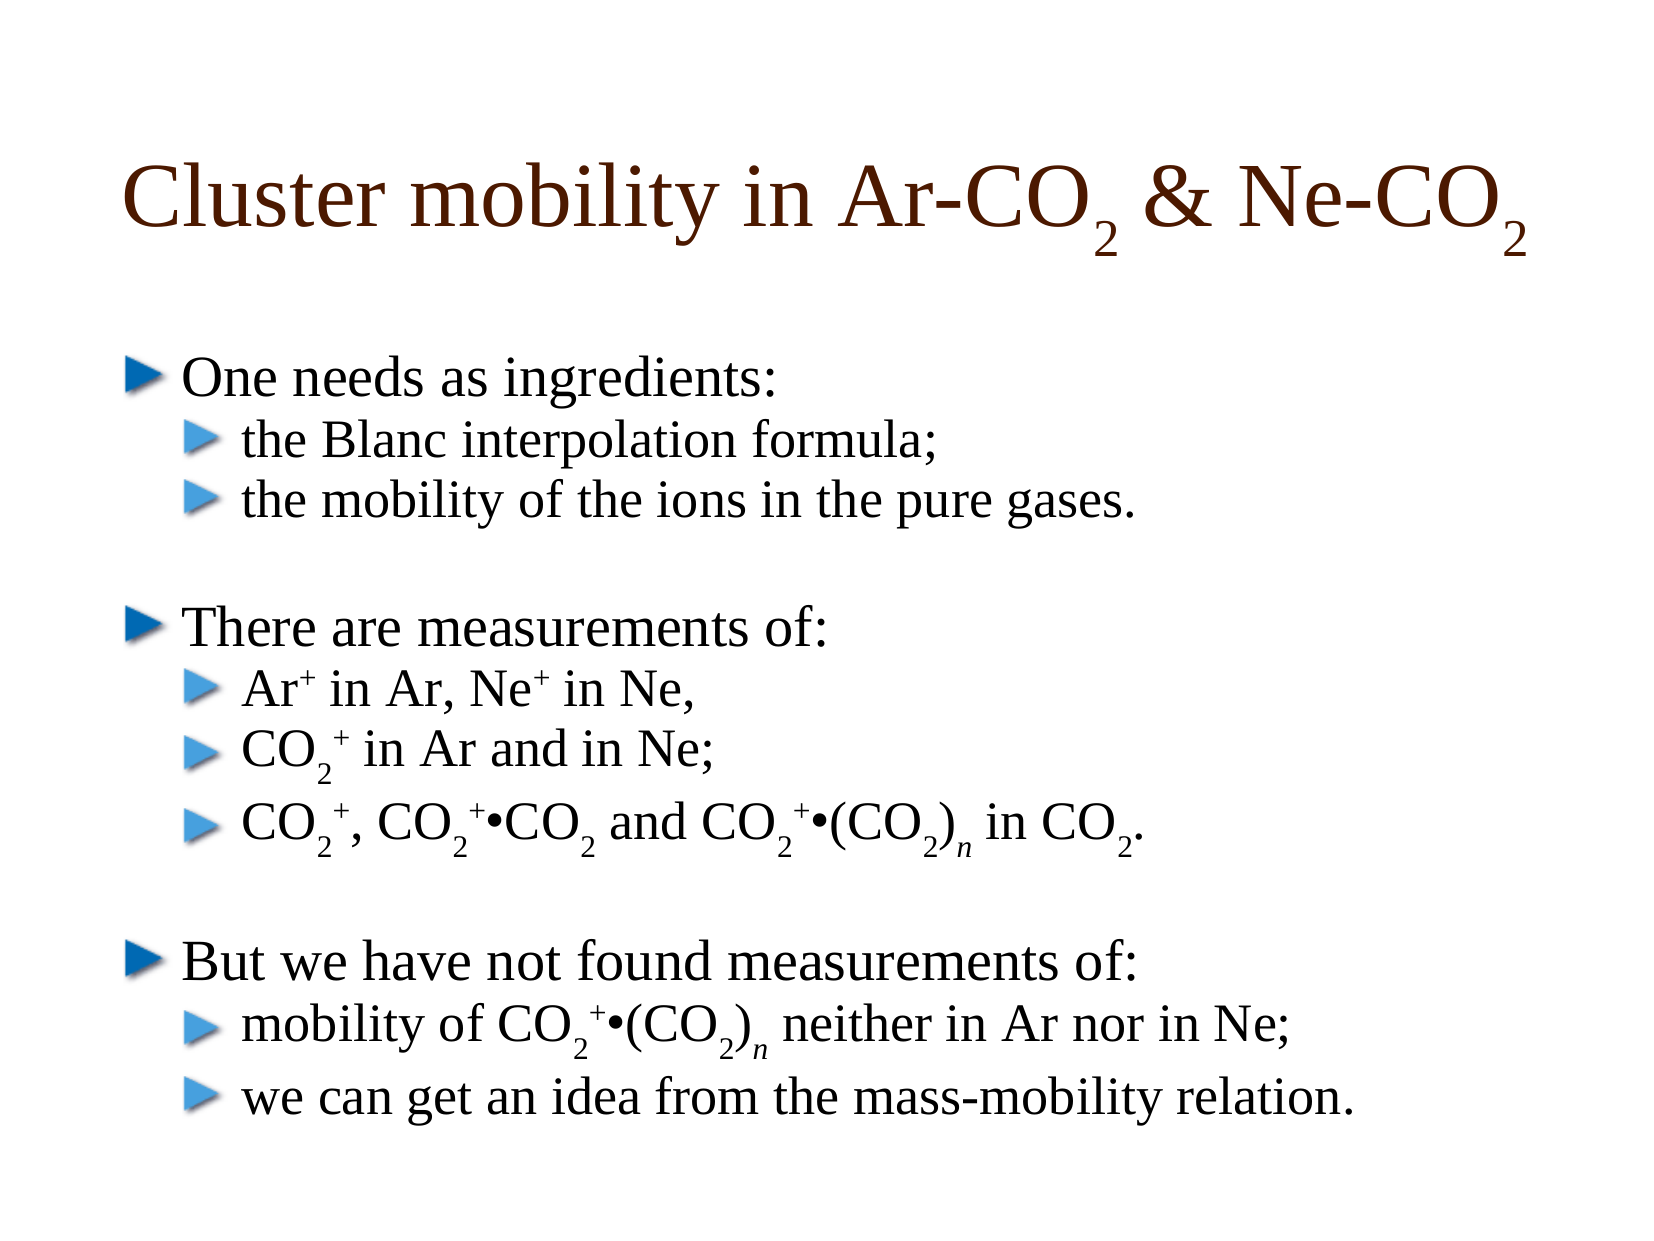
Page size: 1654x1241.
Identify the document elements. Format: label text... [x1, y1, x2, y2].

list One needs as ingredients: the Blanc interpolation formula; the mobility of the ions in the pure gases. There are measurements of: Ar+ in Ar, Ne+ in Ne, CO2+ in Ar and in Ne; CO2+, CO2+CO2 and CO2+(CO2)n in CO2. But we have not found measurements of: mobility of CO2+(CO2)n neither in Ar nor in Ne; we can get an idea from the mass-mobility relation. [121, 344, 1534, 1191]
title Cluster mobility in Ar-CO2 & Ne-CO2 [121, 102, 1534, 311]
